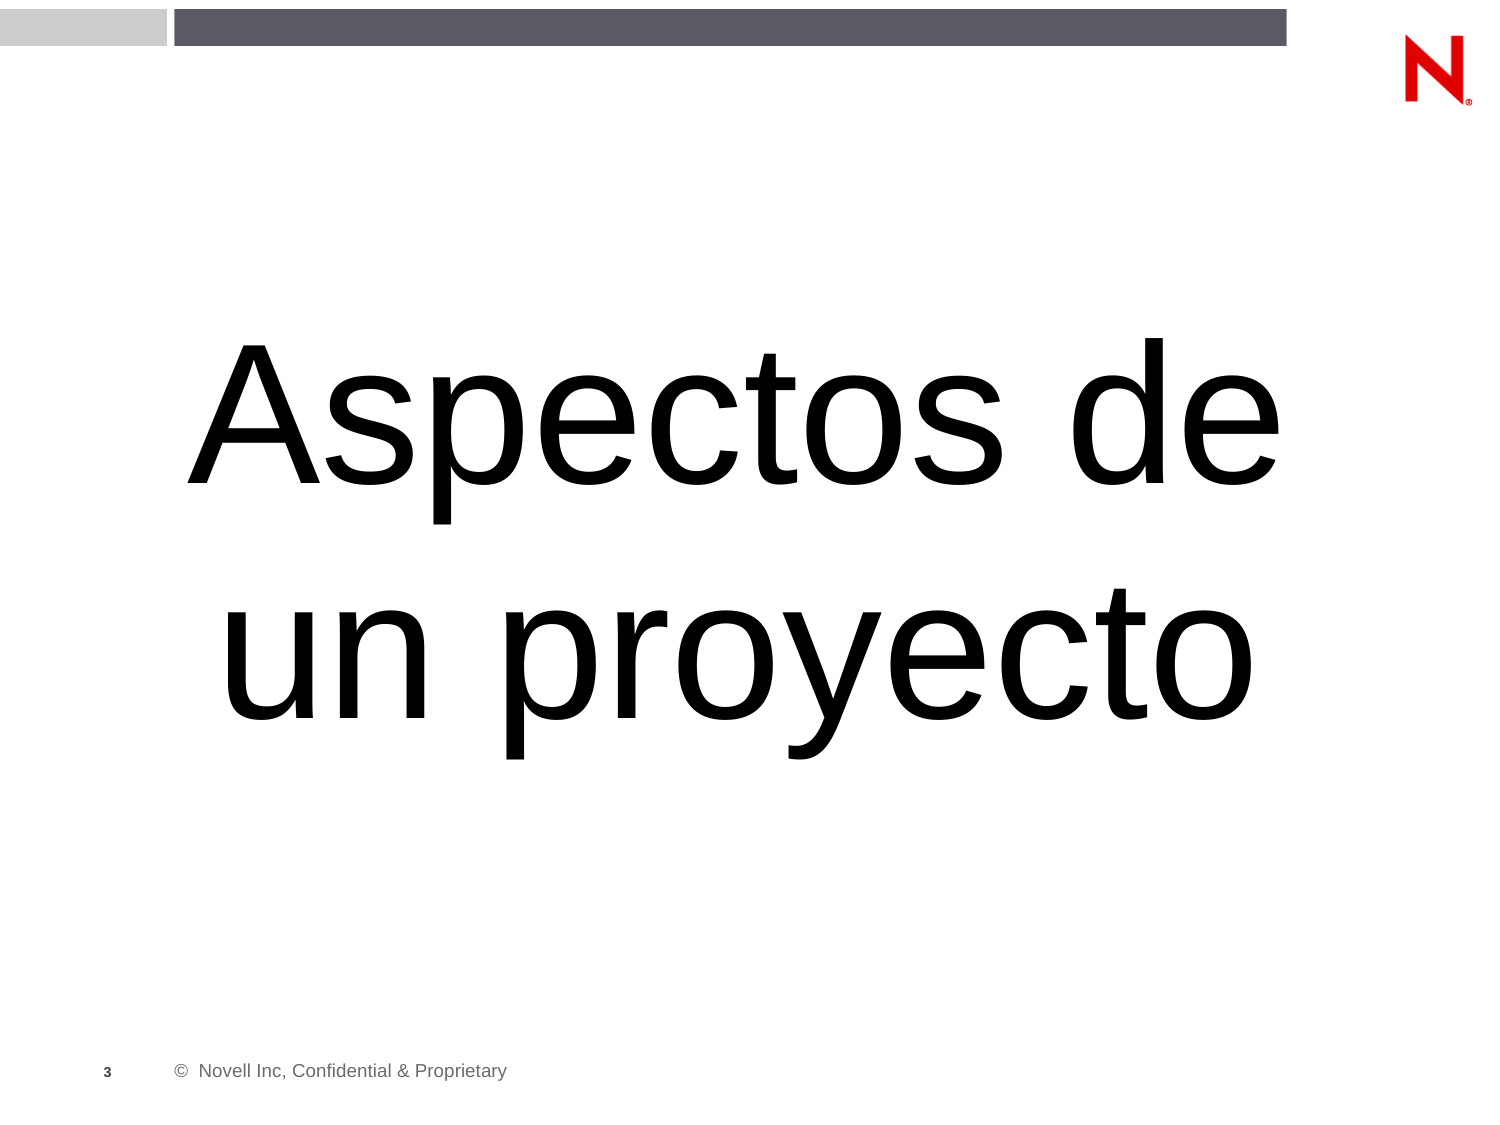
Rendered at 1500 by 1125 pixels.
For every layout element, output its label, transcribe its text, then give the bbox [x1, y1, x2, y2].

picture [1403, 32, 1473, 107]
text_box Aspectos de un proyecto [187, 291, 1289, 751]
